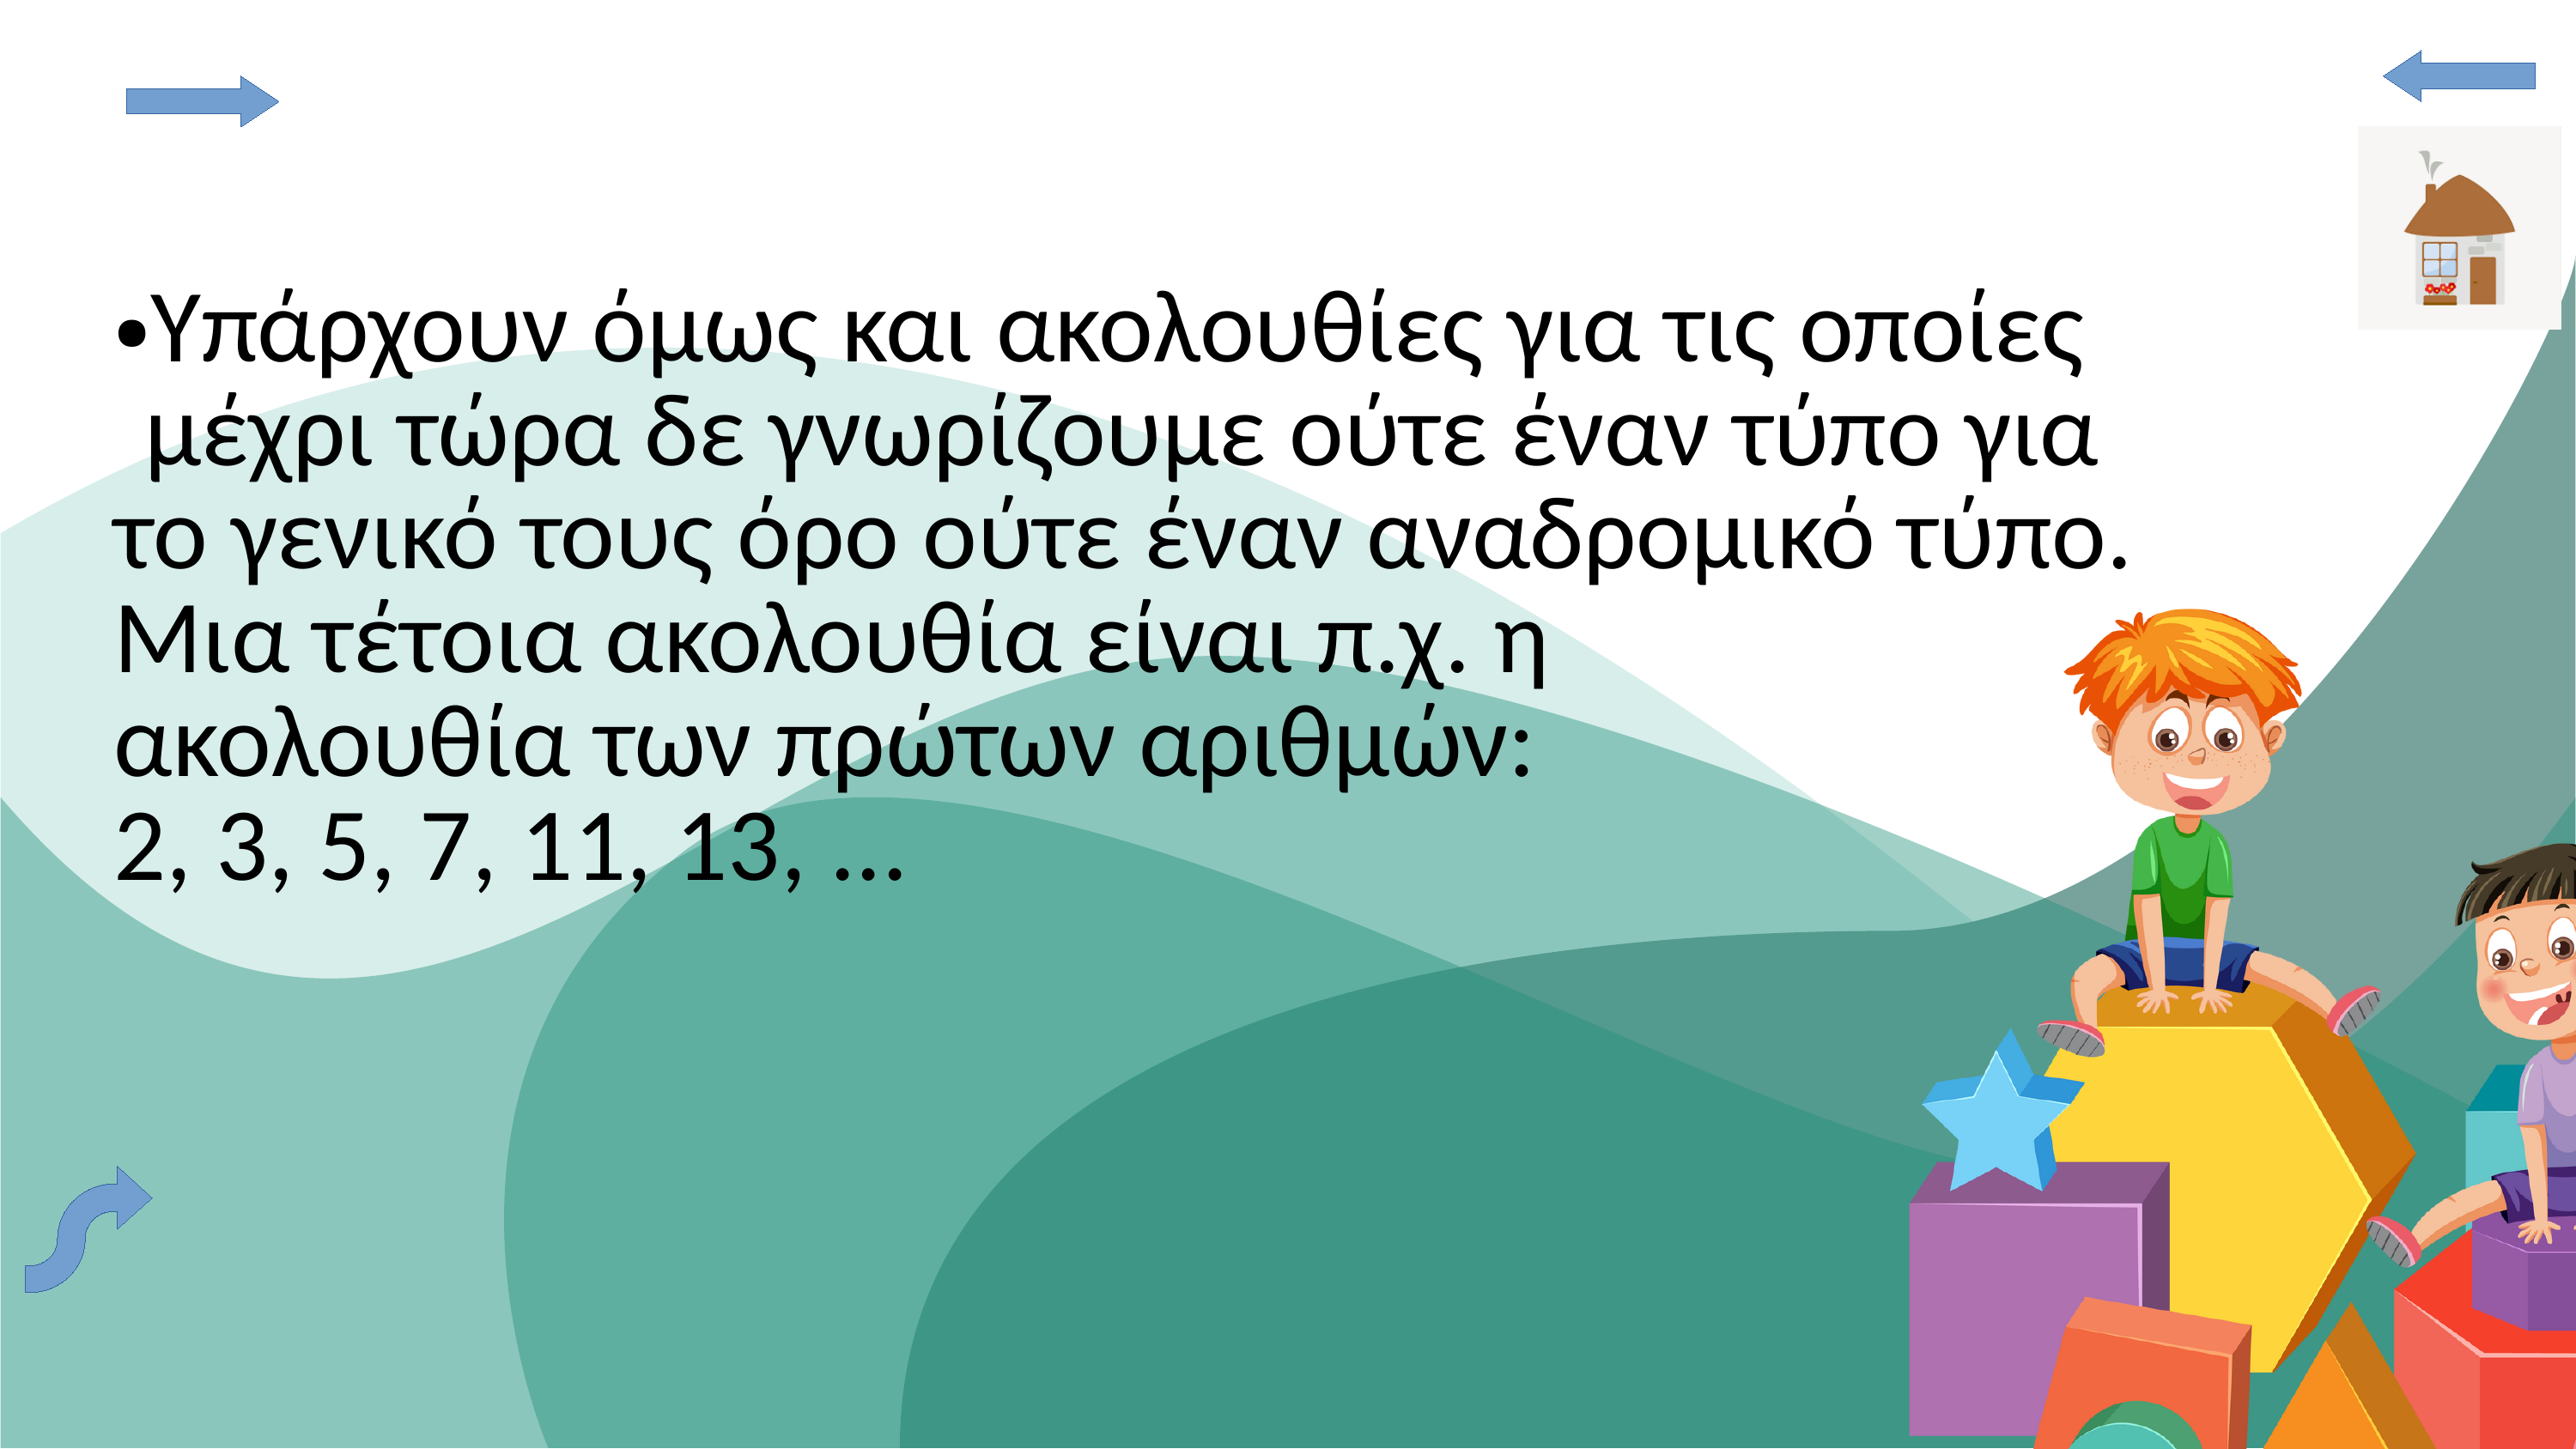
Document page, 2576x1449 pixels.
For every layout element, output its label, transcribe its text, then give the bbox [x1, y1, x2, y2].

text_box Υπάρχουν όμως και ακολουθίες για τις οποίες μέχρι τώρα δε γνωρίζουμε ούτε έναν τύπο για το γενικό τους όρο ούτε έναν αναδρομικό τύπο. Μια τέτοια ακολουθία είναι π.χ. η ακολουθία των πρώτων αριθμών: 2, 3, 5, 7, 11, 13, ... [101, 277, 2181, 912]
picture [2358, 126, 2561, 330]
text_box [0, 0, 2576, 1449]
